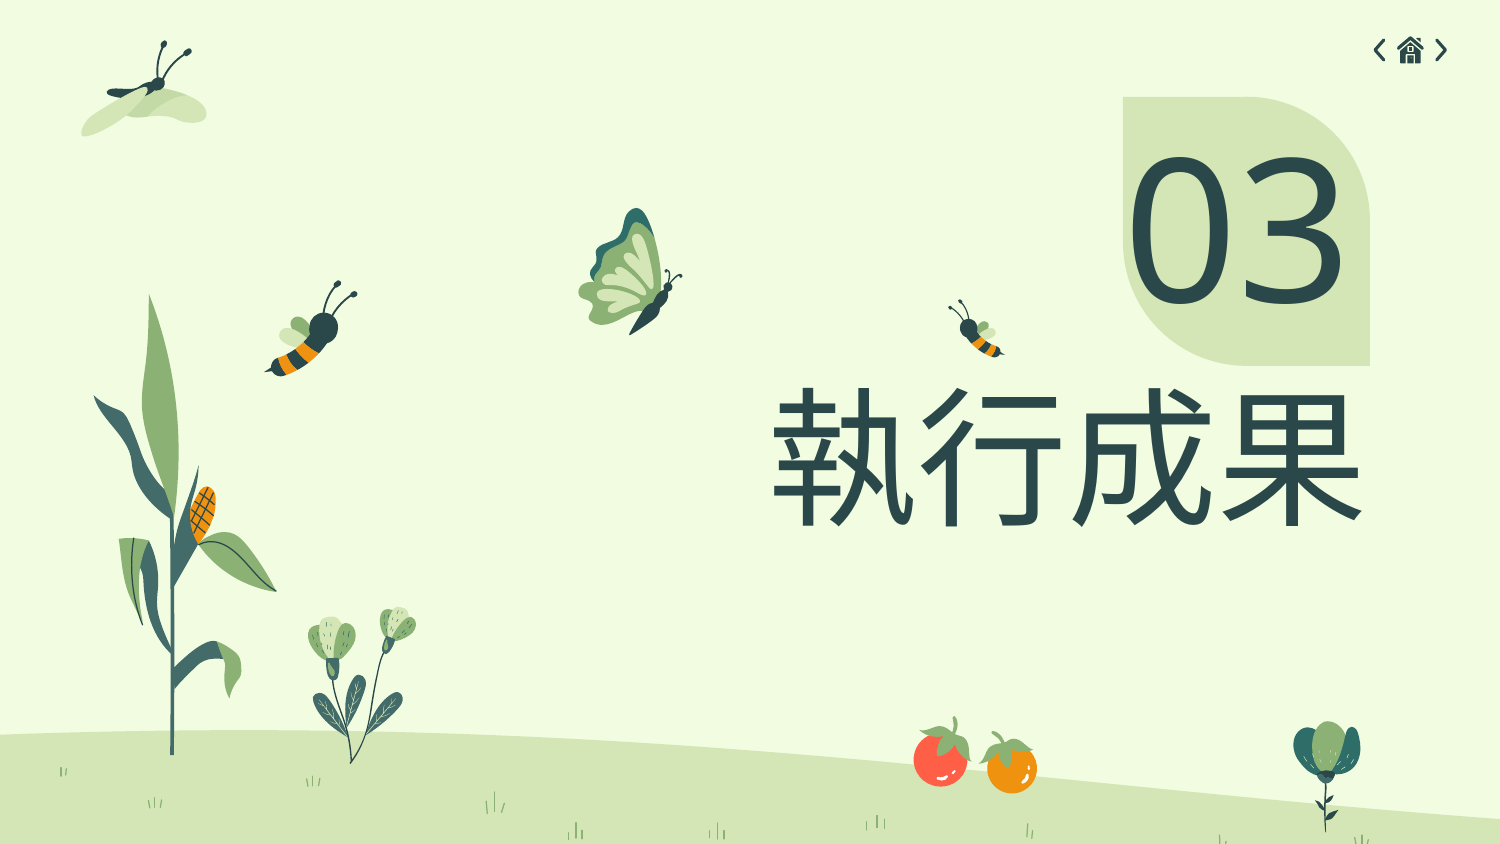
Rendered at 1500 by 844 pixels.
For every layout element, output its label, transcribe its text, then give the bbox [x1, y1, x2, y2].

text_box [202, 498, 208, 507]
text_box [193, 516, 199, 524]
text_box [1397, 36, 1424, 64]
text_box [1203, 358, 1370, 366]
text_box [197, 507, 204, 515]
text_box [194, 486, 216, 515]
text_box [93, 293, 179, 519]
text_box [172, 465, 276, 589]
text_box [199, 520, 210, 533]
text_box [578, 207, 683, 336]
text_box [1293, 721, 1361, 833]
text_box [199, 543, 274, 592]
text_box [308, 606, 416, 765]
text_box [948, 299, 1005, 358]
title 執行成果 [485, 385, 1383, 523]
text_box [172, 640, 242, 699]
text_box [133, 538, 174, 656]
title 03 [1054, 88, 1421, 358]
text_box [203, 511, 214, 524]
text_box [263, 280, 358, 377]
text_box [81, 40, 207, 137]
text_box [118, 538, 136, 610]
text_box [913, 716, 972, 787]
text_box [978, 731, 1037, 794]
